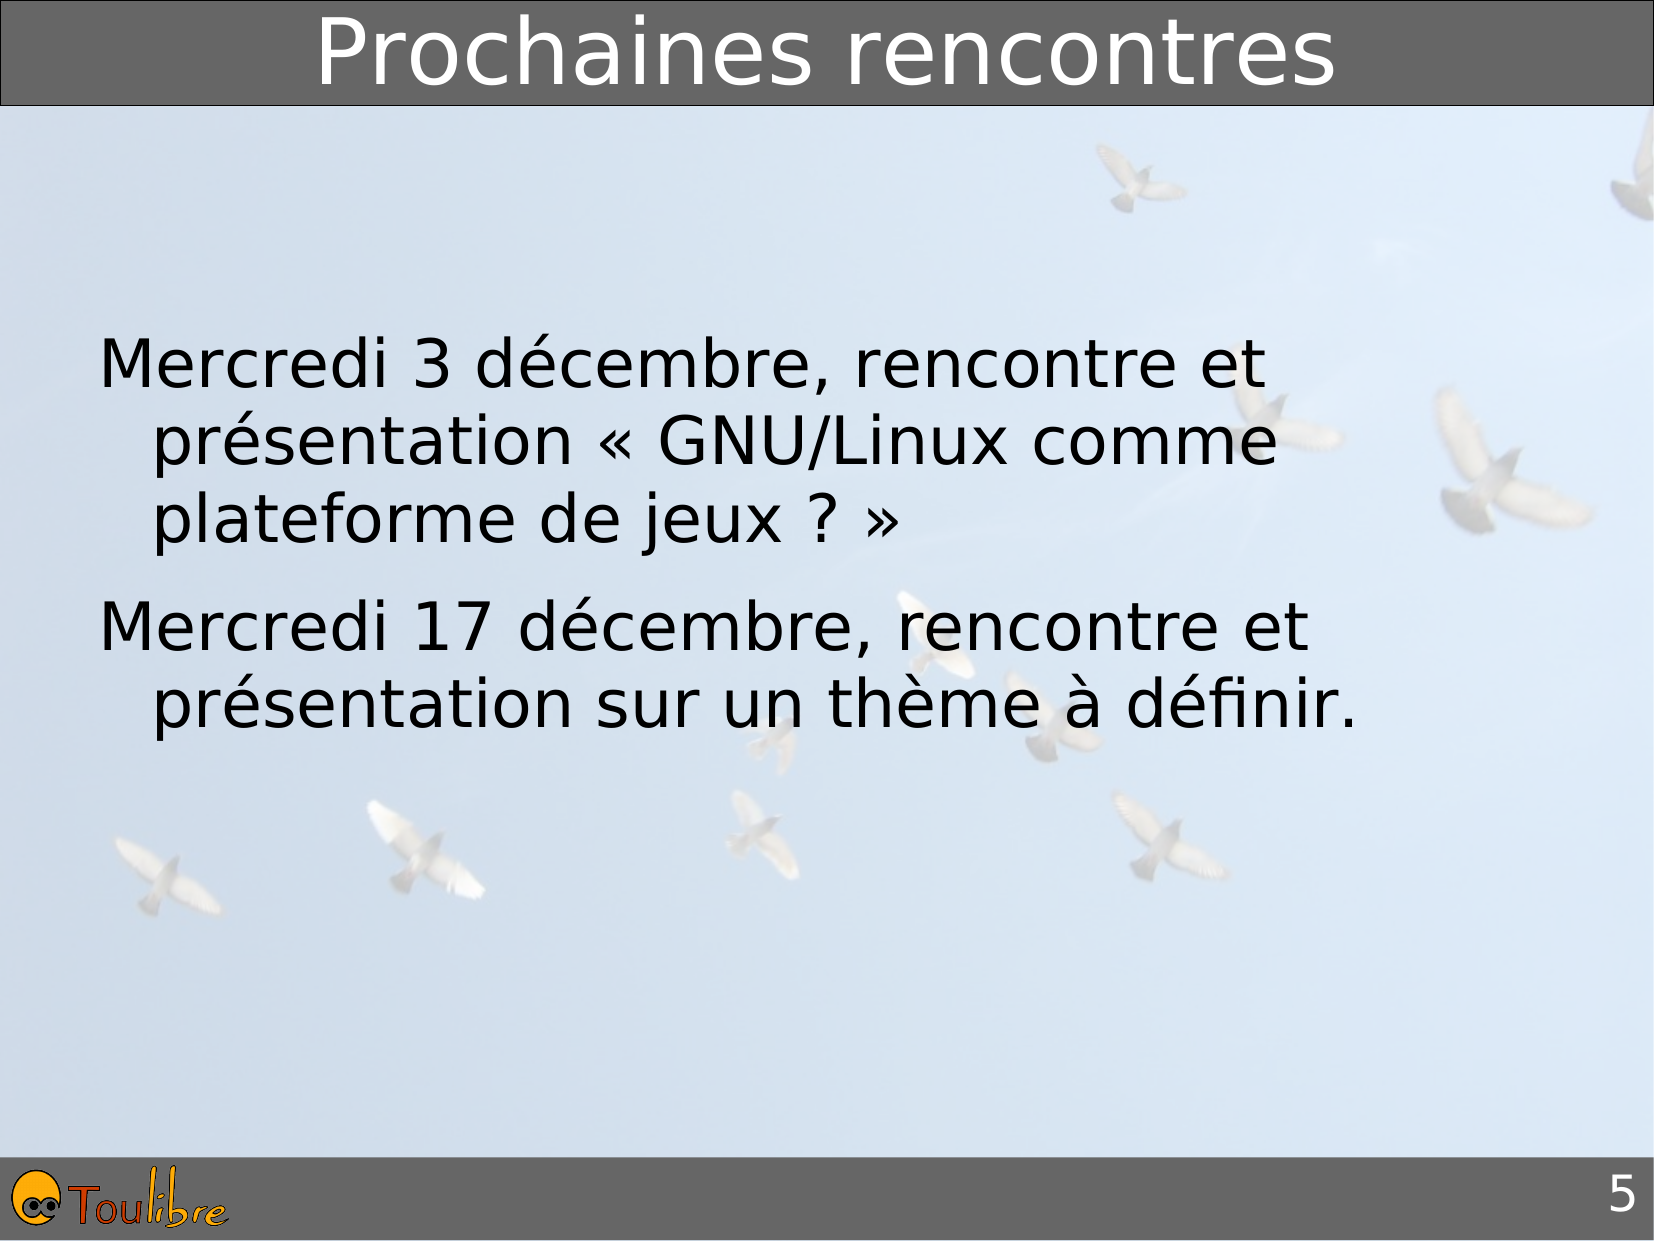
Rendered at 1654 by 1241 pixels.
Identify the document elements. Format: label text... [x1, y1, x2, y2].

title Prochaines rencontres [0, 0, 1654, 107]
list Mercredi 3 décembre, rencontre et présentation « GNU/Linux comme plateforme de jeux ? » Mercredi 17 décembre, rencontre et présentation sur un thème à définir. [80, 325, 1569, 815]
picture [11, 1165, 229, 1228]
